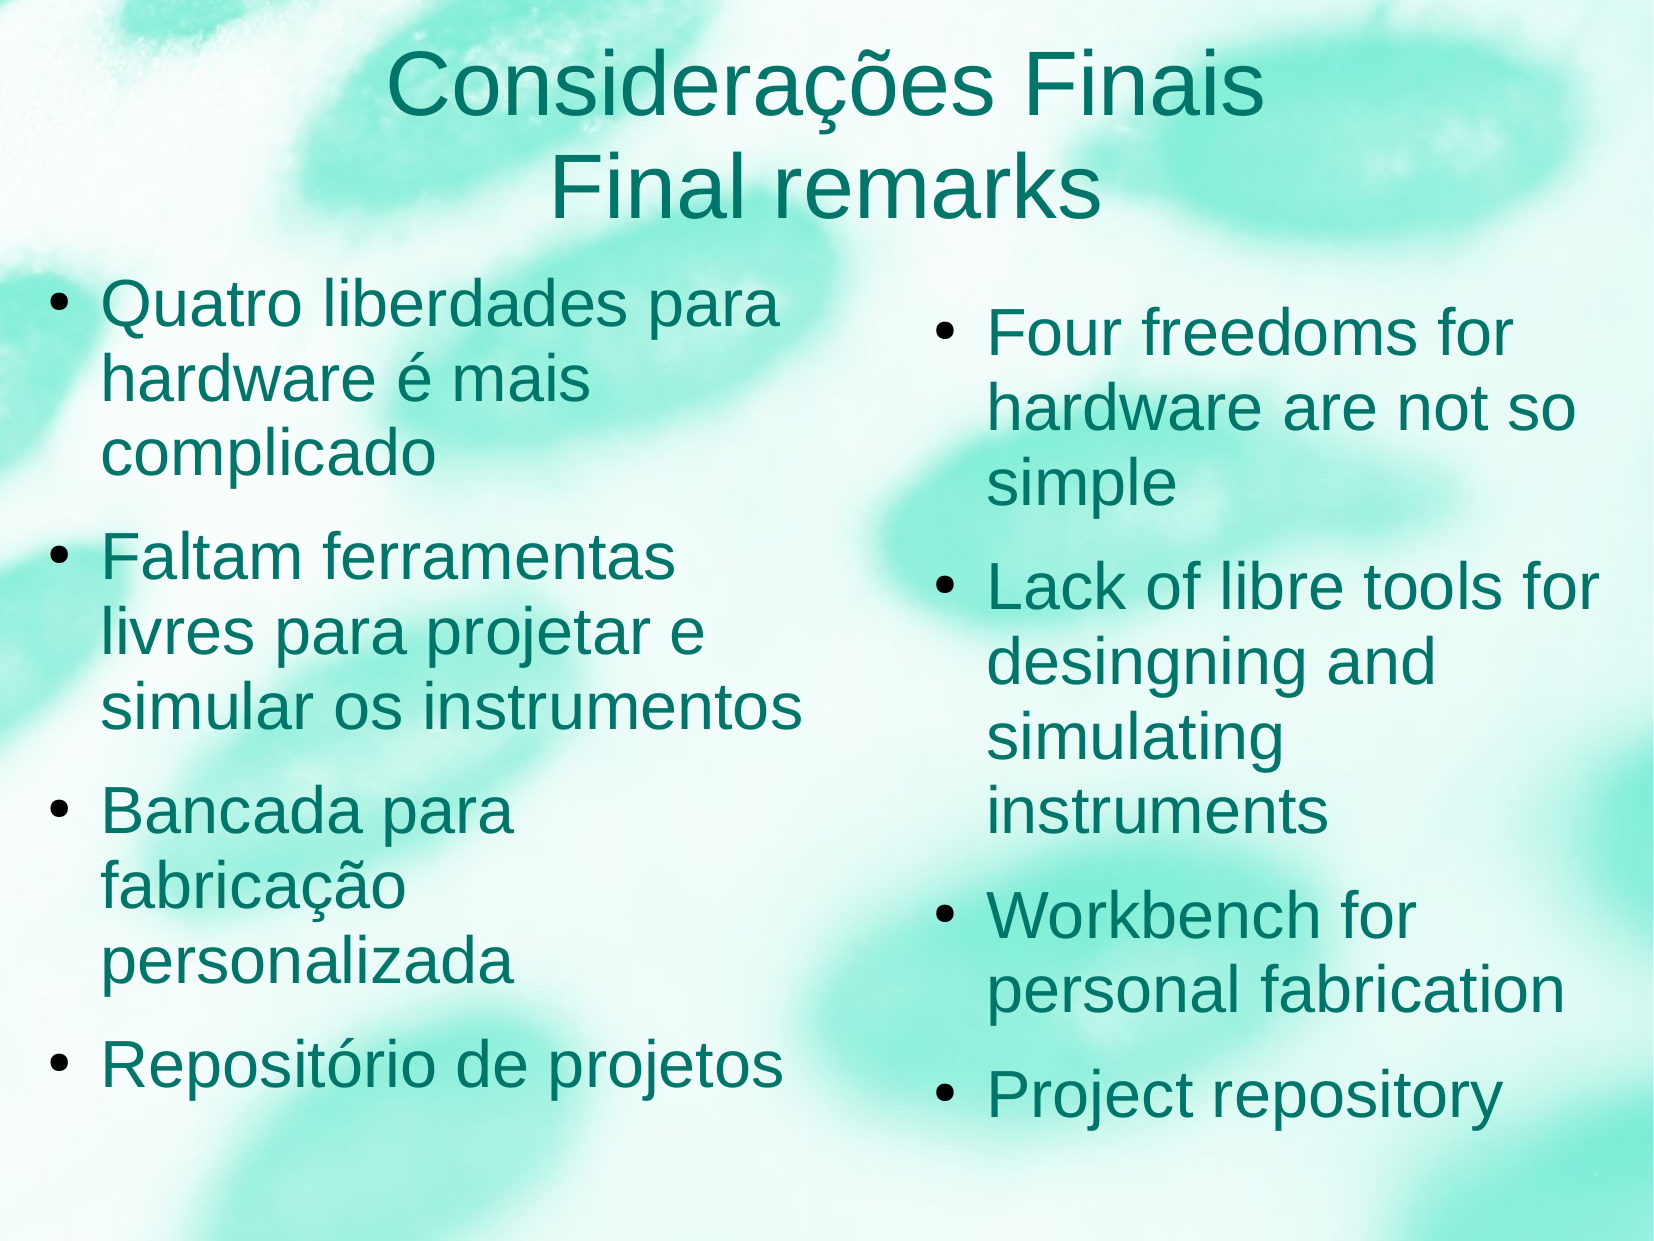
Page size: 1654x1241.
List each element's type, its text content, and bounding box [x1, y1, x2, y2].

picture [0, 0, 1654, 1241]
list Quatro liberdades para hardware é mais complicado Faltam ferramentas livres para projetar e simular os instrumentos Bancada para fabricação personalizada Repositório de projetos [29, 265, 827, 1182]
title Considerações Finais Final remarks [82, 31, 1571, 239]
list Four freedoms for hardware are not so simple Lack of libre tools for desingning and simulating instruments Workbench for personal fabrication Project repository [915, 295, 1642, 1182]
